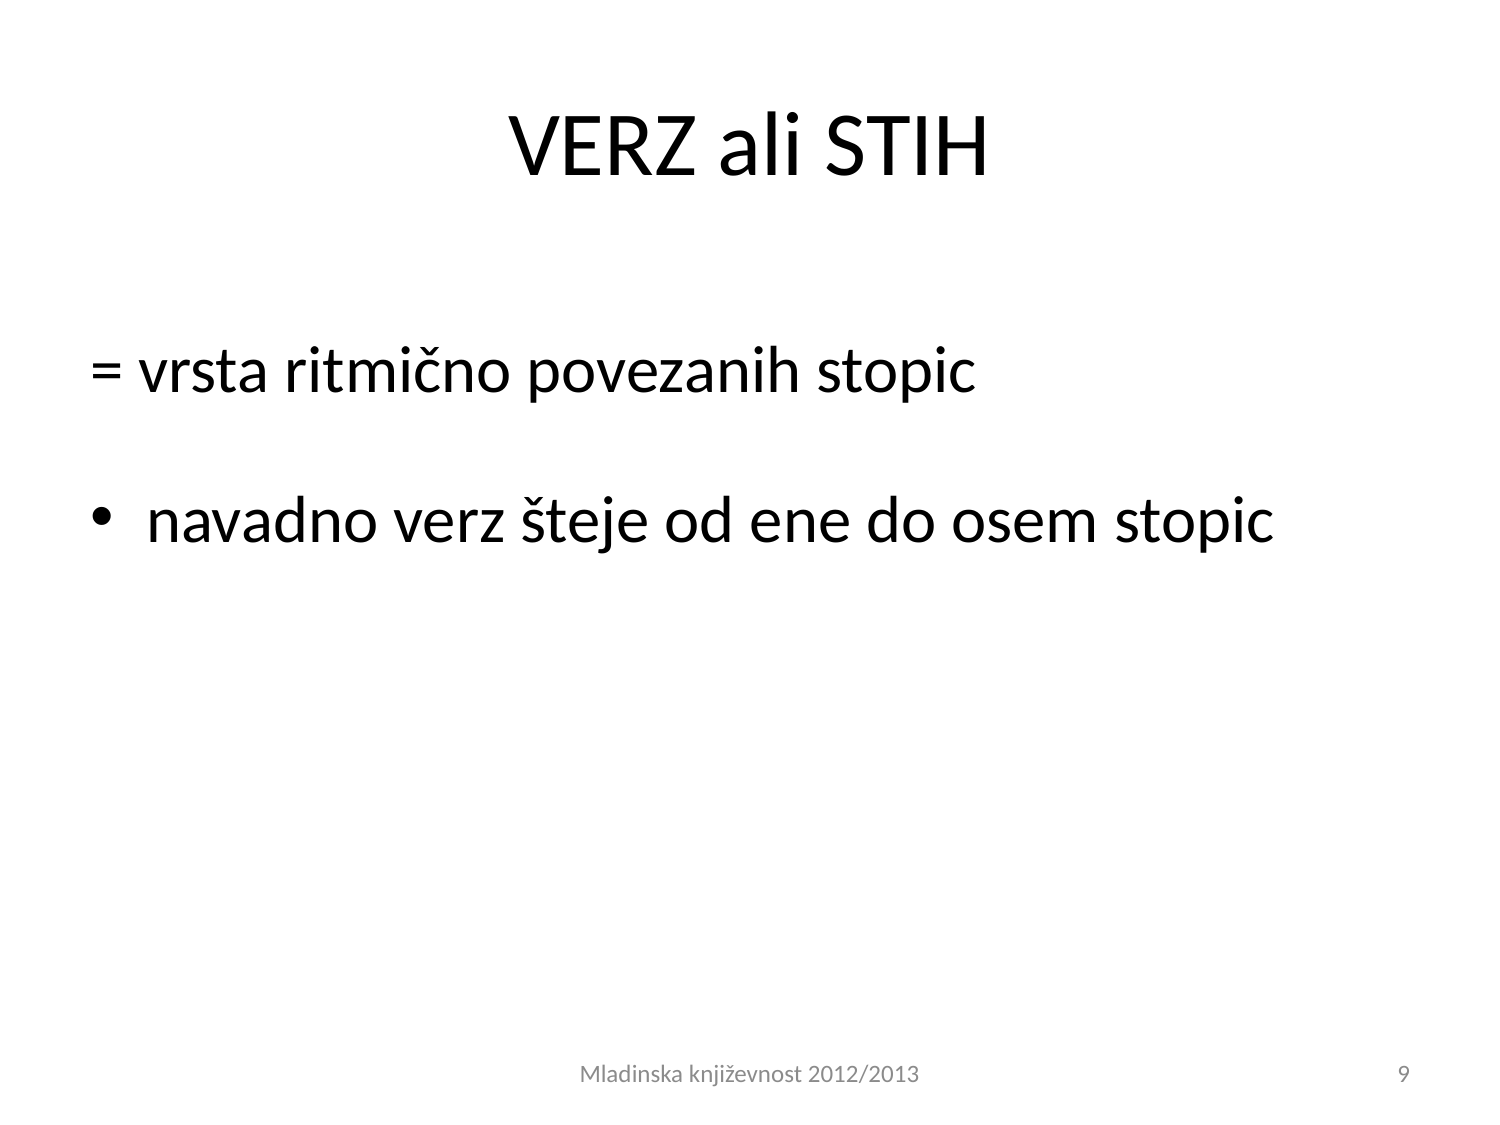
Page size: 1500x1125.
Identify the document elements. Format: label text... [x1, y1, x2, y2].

title VERZ ali STIH [75, 45, 1425, 233]
footer Mladinska književnost 2012/2013 [512, 1042, 988, 1103]
list = vrsta ritmično povezanih stopic navadno verz šteje od ene do osem stopic [75, 262, 1425, 1005]
slide_number <number> [1074, 1042, 1425, 1103]
